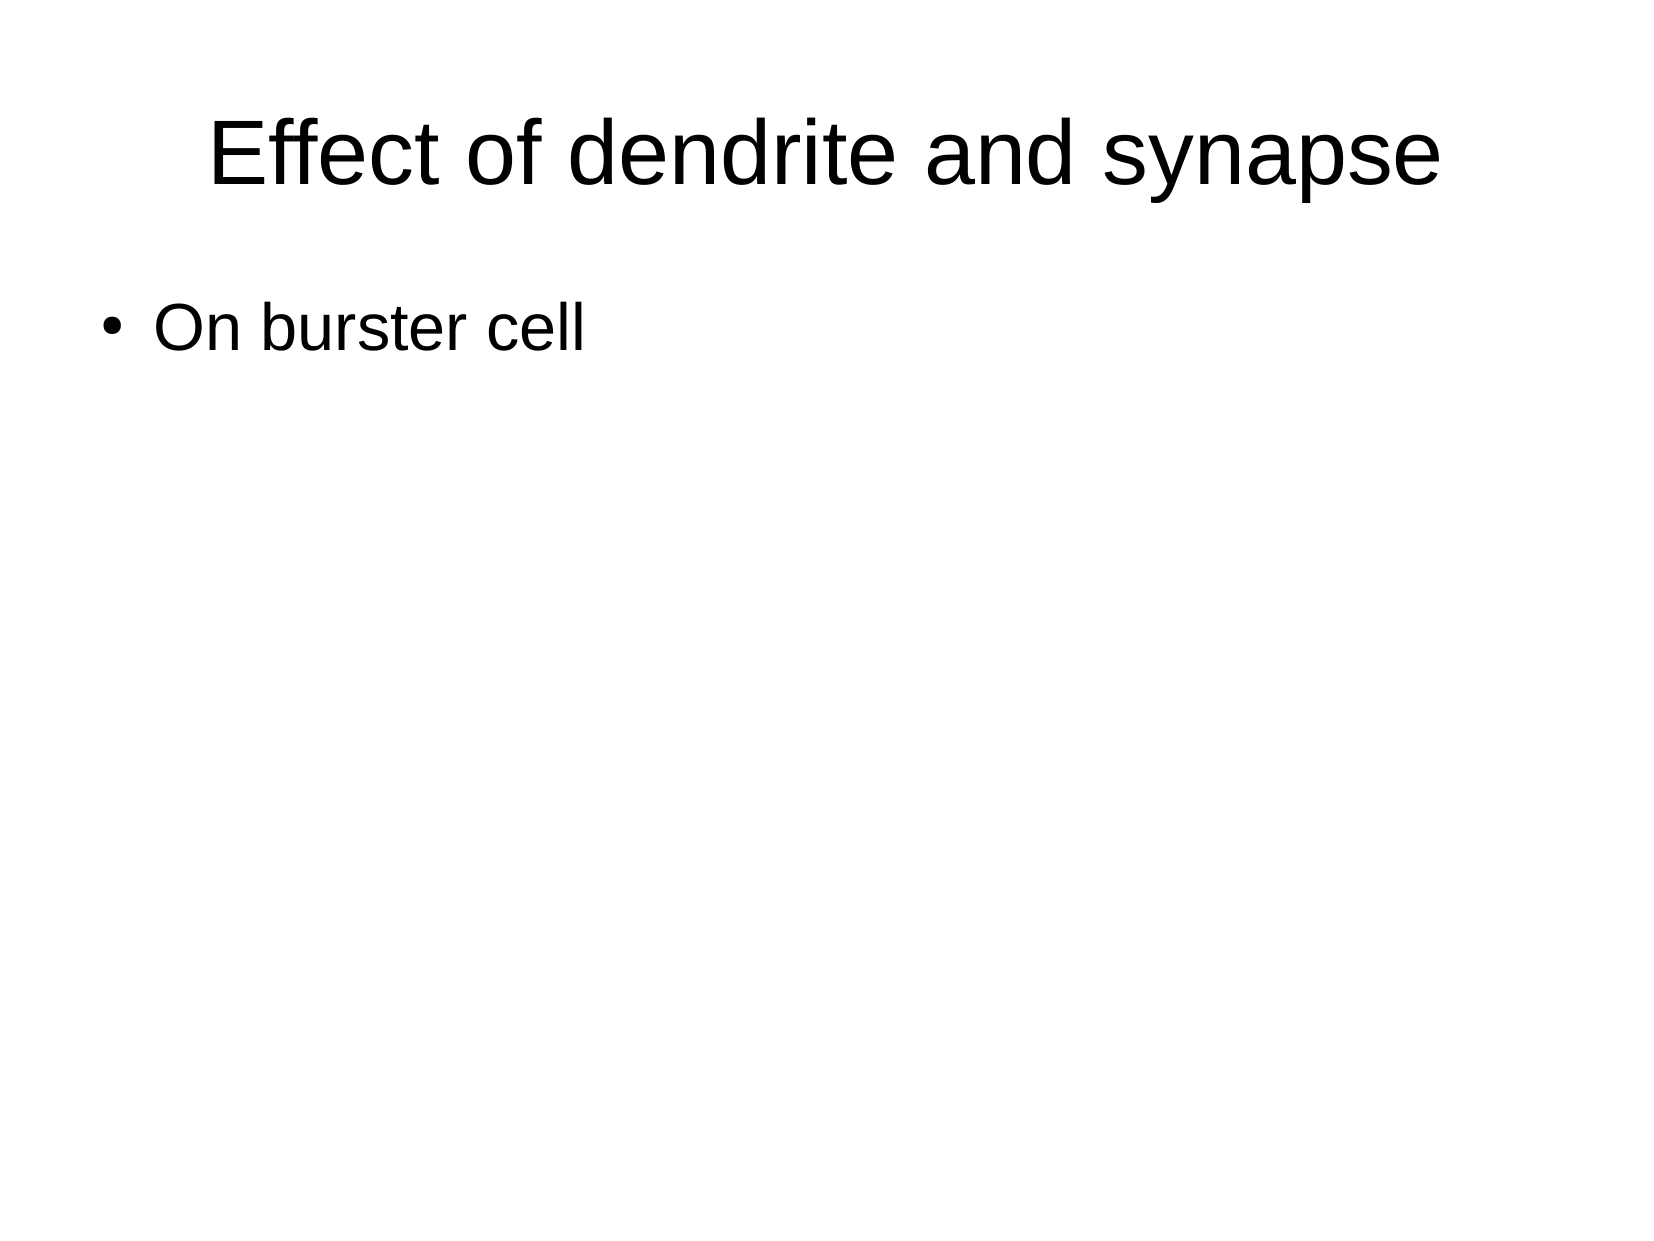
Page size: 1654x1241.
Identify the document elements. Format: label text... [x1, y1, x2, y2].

list On burster cell [82, 290, 809, 1010]
title Effect of dendrite and synapse [82, 49, 1571, 257]
